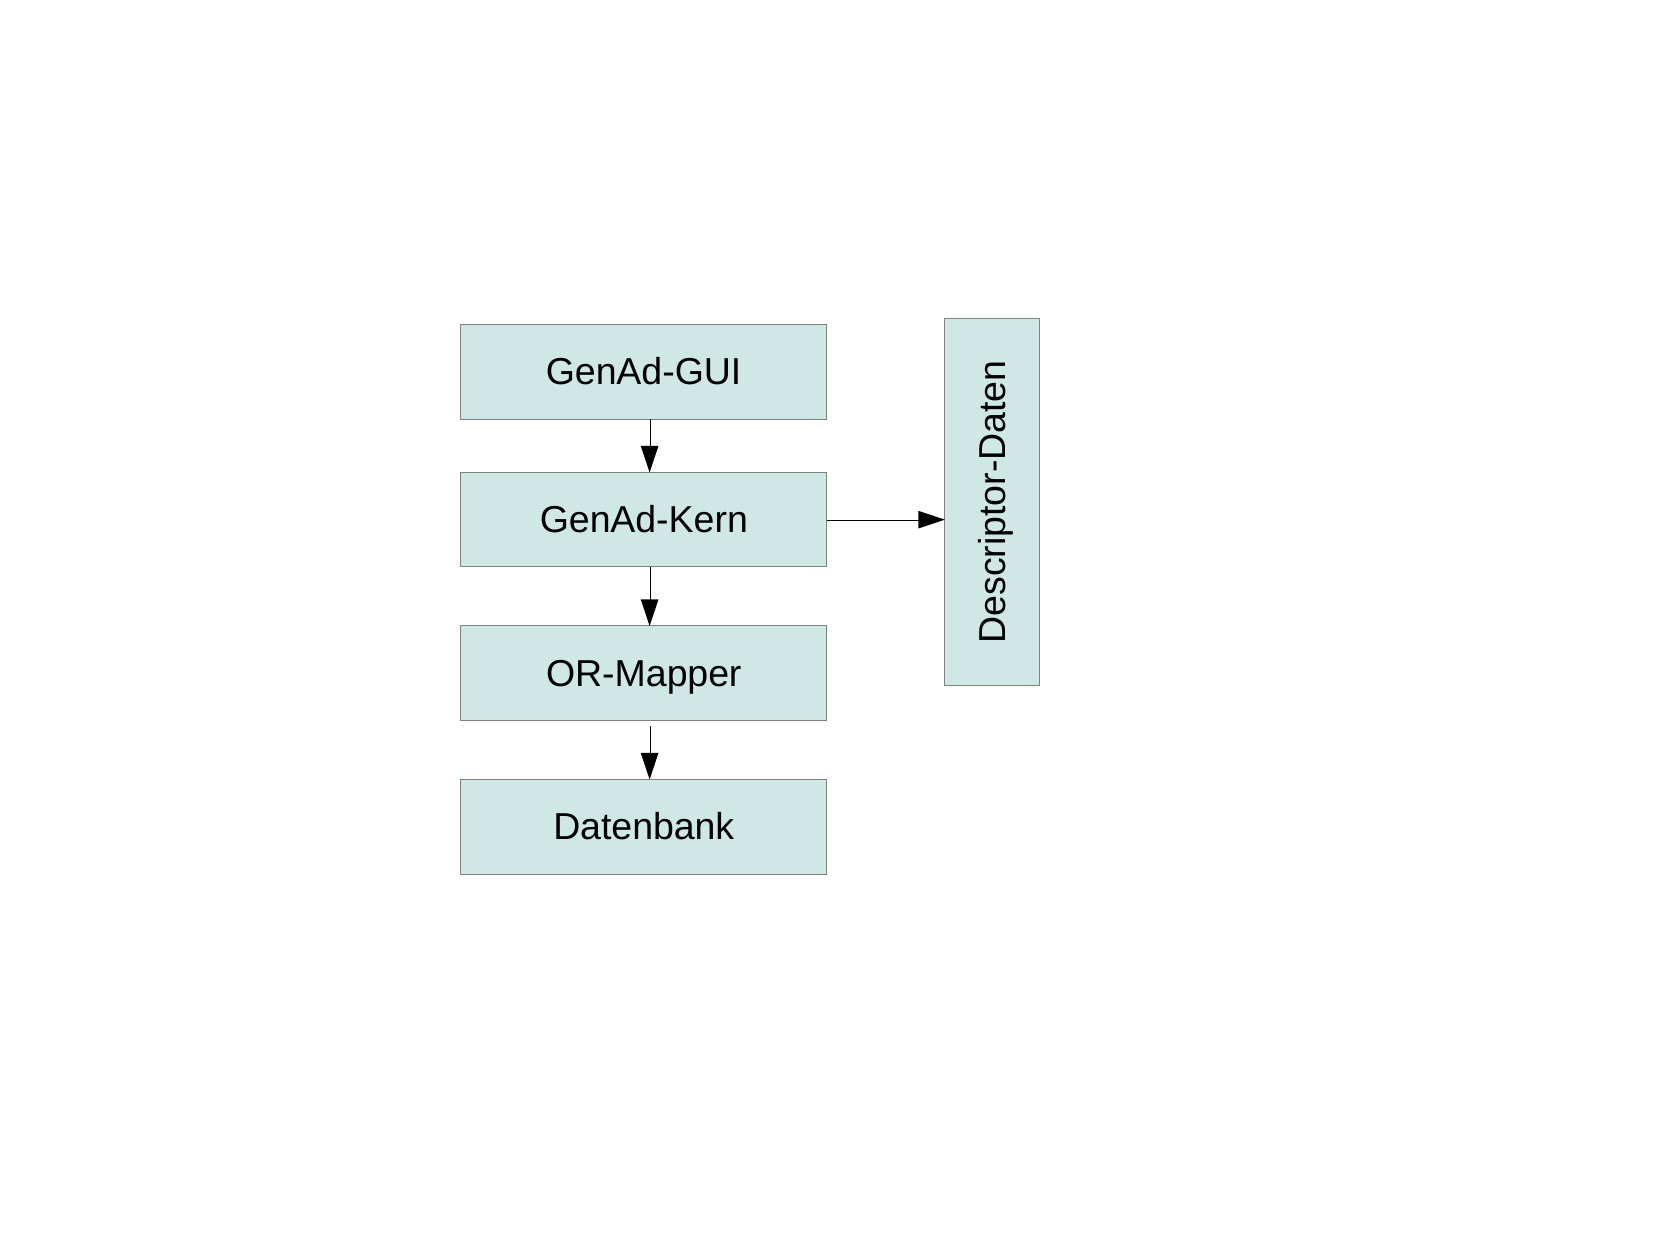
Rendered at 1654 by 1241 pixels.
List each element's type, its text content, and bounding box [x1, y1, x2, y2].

text_box GenAd-GUI [460, 324, 827, 420]
text_box OR-Mapper [460, 625, 827, 721]
text_box Datenbank [460, 779, 827, 875]
text_box GenAd-Kern [460, 472, 827, 567]
text_box Descriptor-Daten [944, 318, 1040, 686]
